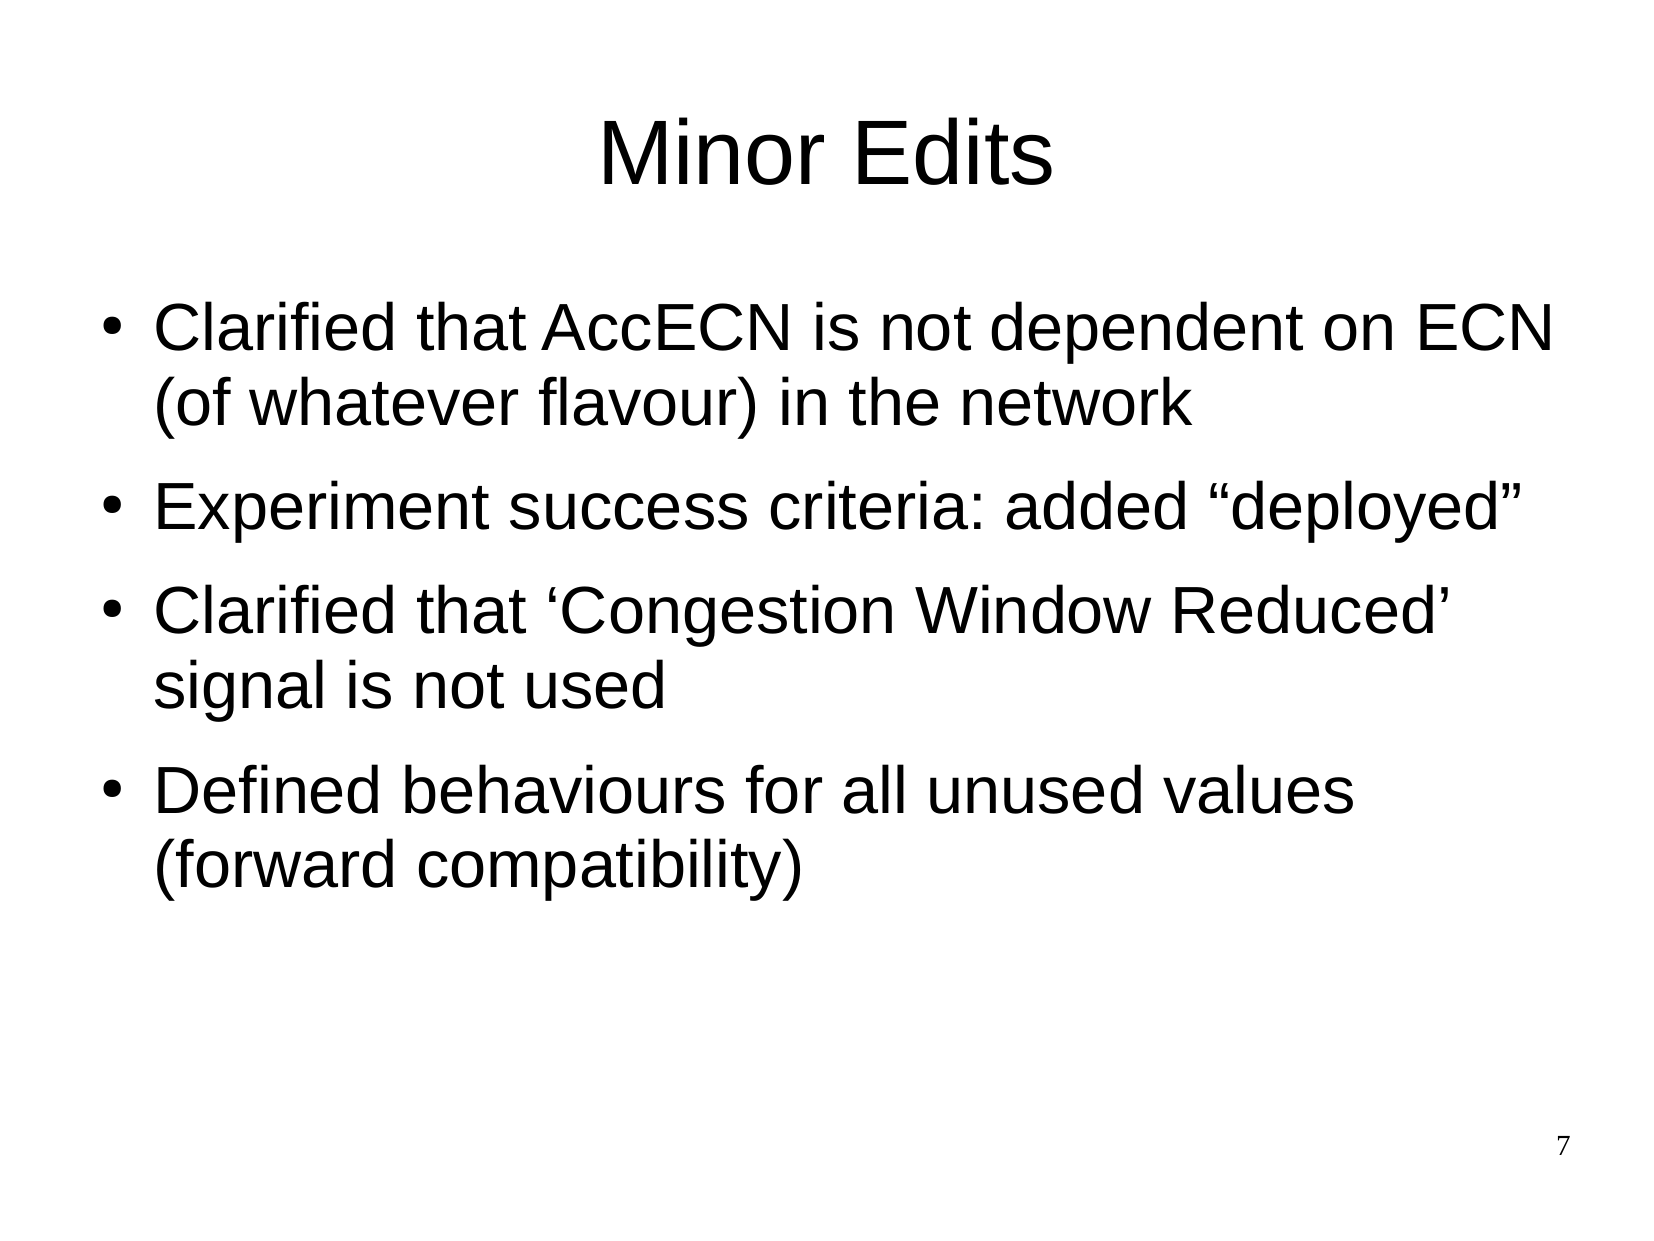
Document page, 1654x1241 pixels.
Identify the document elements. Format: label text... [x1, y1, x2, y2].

title Minor Edits [82, 49, 1571, 257]
list Clarified that AccECN is not dependent on ECN (of whatever flavour) in the network Experiment success criteria: added “deployed” Clarified that ‘Congestion Window Reduced’ signal is not used Defined behaviours for all unused values (forward compatibility) [82, 290, 1571, 1010]
